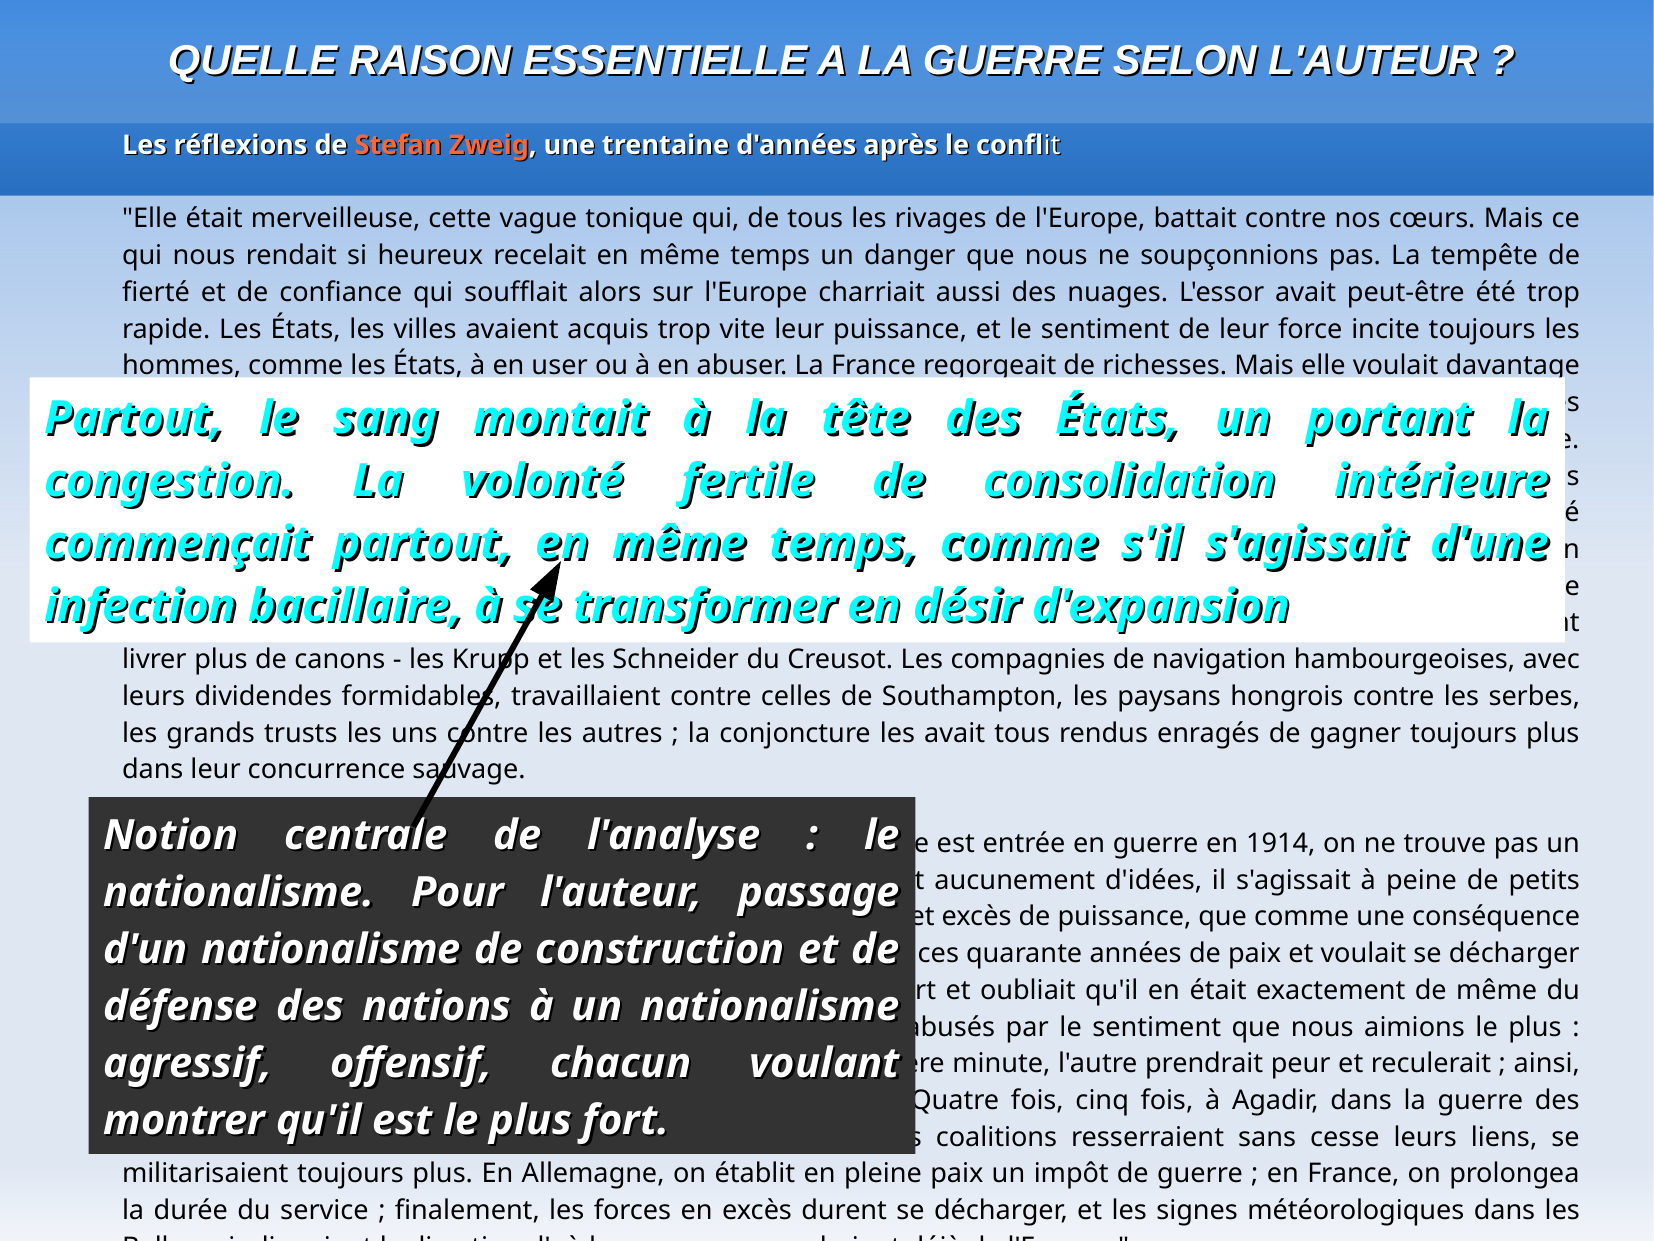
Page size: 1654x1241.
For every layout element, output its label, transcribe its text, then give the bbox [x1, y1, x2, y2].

text_box QUELLE RAISON ESSENTIELLE A LA GUERRE SELON L'AUTEUR ? [118, 29, 1565, 91]
text_box Partout, le sang montait à la tête des États, un portant la congestion. La volonté fertile de consolidation intérieure commençait partout, en même temps, comme s'il s'agissait d'une infection bacillaire, à se transformer en désir d'expansion [29, 377, 1565, 606]
picture [0, 0, 1654, 1241]
text_box Notion centrale de l'analyse : le nationalisme. Pour l'auteur, passage d'un nationalisme de construction et de défense des nations à un nationalisme agressif, offensif, chacun voulant montrer qu'il est le plus fort. [88, 797, 916, 1104]
text_box Les réflexions de Stefan Zweig, une trentaine d'années après le conflit "Elle était merveilleuse, cette vague tonique qui, de tous les rivages de l'Europe, battait contre nos cœurs. Mais ce qui nous rendait si heureux recelait en même temps un danger que nous ne soupçonnions pas. La tempête de fierté et de confiance qui soufflait alors sur l'Europe charriait aussi des nuages. L'essor avait peut-être été trop rapide. Les États, les villes avaient acquis trop vite leur puissance, et le sentiment de leur force incite toujours les hommes, comme les États, à en user ou à en abuser. La France regorgeait de richesses. Mais elle voulait davantage encore, elle voulait encore une colonie, bien qu'elle n'eût pas assez d'hommes, et de loin, pour peupler les anciennes. Pour le Maroc, on faillit en venir à la guerre. L'Italie voulait la Cyrénaïque, l'Autriche annexait la Bosnie. La Serbie et la Bulgarie se lançaient contre la Turquie ; et l'Allemagne, encore tenue à l'écart, serrait déjà les poings pour y porter un coup furieux. Partout, le sang montait à la tête des États, un portant la congestion. La volonté fertile de consolidation intérieure commençait partout, en même temps, comme s'il s'agissait d'une infection bacillaire, à se transformer en désir d'expansion. Les industriels français, qui gagnaient gros, menaient une campagne de haine contre les Allemands, qui s'engraissaient de leur côté, parce que les uns et les autres voulaient livrer plus de canons - les Krupp et les Schneider du Creusot. Les compagnies de navigation hambourgeoises, avec leurs dividendes formidables, travaillaient contre celles de Southampton, les paysans hongrois contre les serbes, les grands trusts les uns contre les autres ; la conjoncture les avait tous rendus enragés de gagner toujours plus dans leur concurrence sauvage. Si aujourd'hui on se demande à tête reposée pourquoi l'Europe est entrée en guerre en 1914, on ne trouve pas un seul motif raisonnable, pas même un prétexte. Il ne s'agissait aucunement d'idées, il s'agissait à peine de petits districts frontaliers ; je ne puis l'expliquer autrement que par cet excès de puissance, que comme une conséquence tragique de ce dynamisme interne qui s'était accumulé durant ces quarante années de paix et voulait se décharger violemment. Chaque État avait soudain le sentiment d'être fort et oubliait qu'il en était exactement de même du voisin ; chacun voulait davantage et nous étions justement abusés par le sentiment que nous aimions le plus : notre commun optimisme. Car chacun se flattait qu'à la dernière minute, l'autre prendrait peur et reculerait ; ainsi, les diplomates commencèrent leur jeu de bluff réciproque. Quatre fois, cinq fois, à Agadir, dans la guerre des Balkans, en Albanie, on s'en tint au jeu ; mais les grandes coalitions resserraient sans cesse leurs liens, se militarisaient toujours plus. En Allemagne, on établit en pleine paix un impôt de guerre ; en France, on prolongea la durée du service ; finalement, les forces en excès durent se décharger, et les signes météorologiques dans les Balkans indiquaient la direction d'où les nuages approchaient déjà de l'Europe." Stefan Zweig (1881-1942), Les rayons et les ombres sur l'Europe, 1944, éd. posthume. [107, 118, 1595, 1189]
